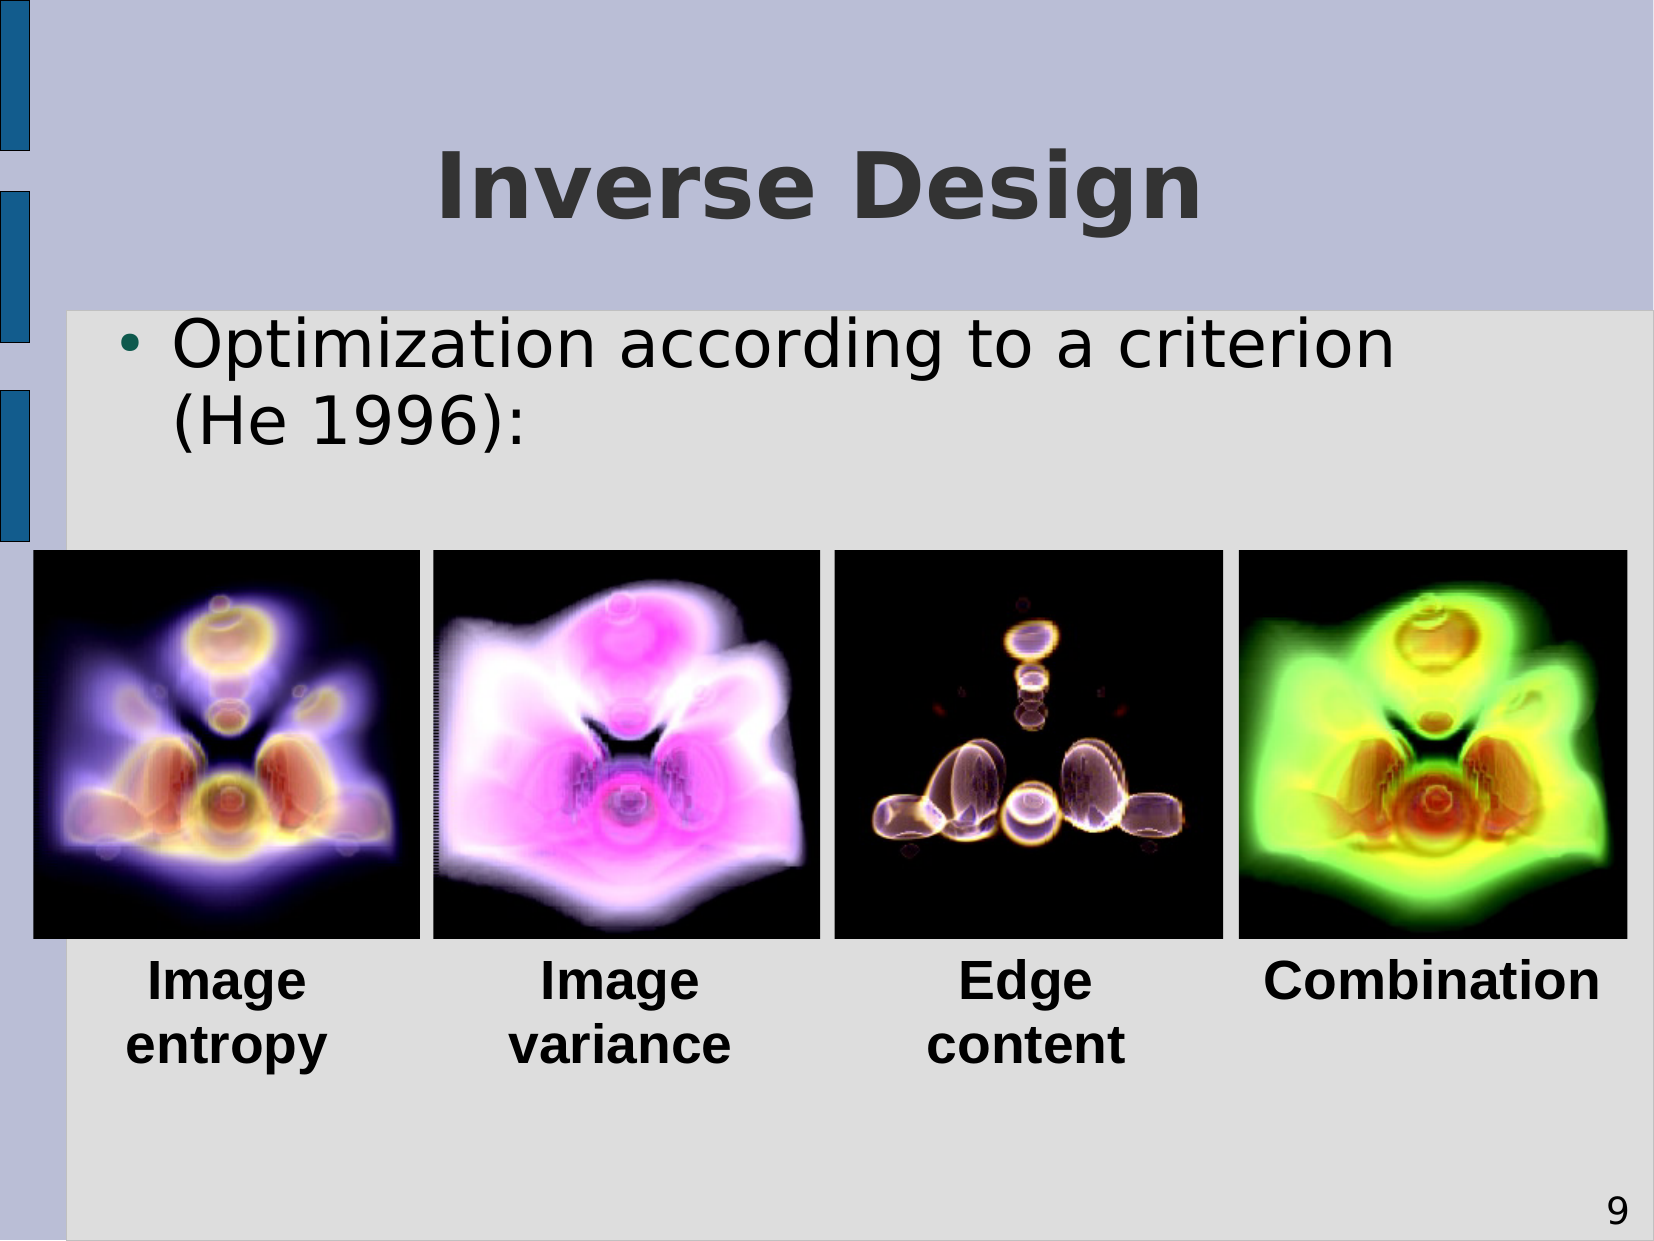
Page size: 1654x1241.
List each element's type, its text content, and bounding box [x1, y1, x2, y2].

text_box Combination [1245, 938, 1620, 1022]
text_box Image entropy [46, 938, 409, 1088]
chart [1238, 550, 1628, 939]
title Inverse Design [110, 41, 1530, 249]
chart [834, 550, 1224, 939]
text_box Edge content [845, 938, 1208, 1088]
text_box Image variance [439, 938, 802, 1088]
list Optimization according to a criterion (He 1996): [85, 297, 1505, 503]
chart [33, 550, 420, 939]
chart [433, 550, 821, 939]
